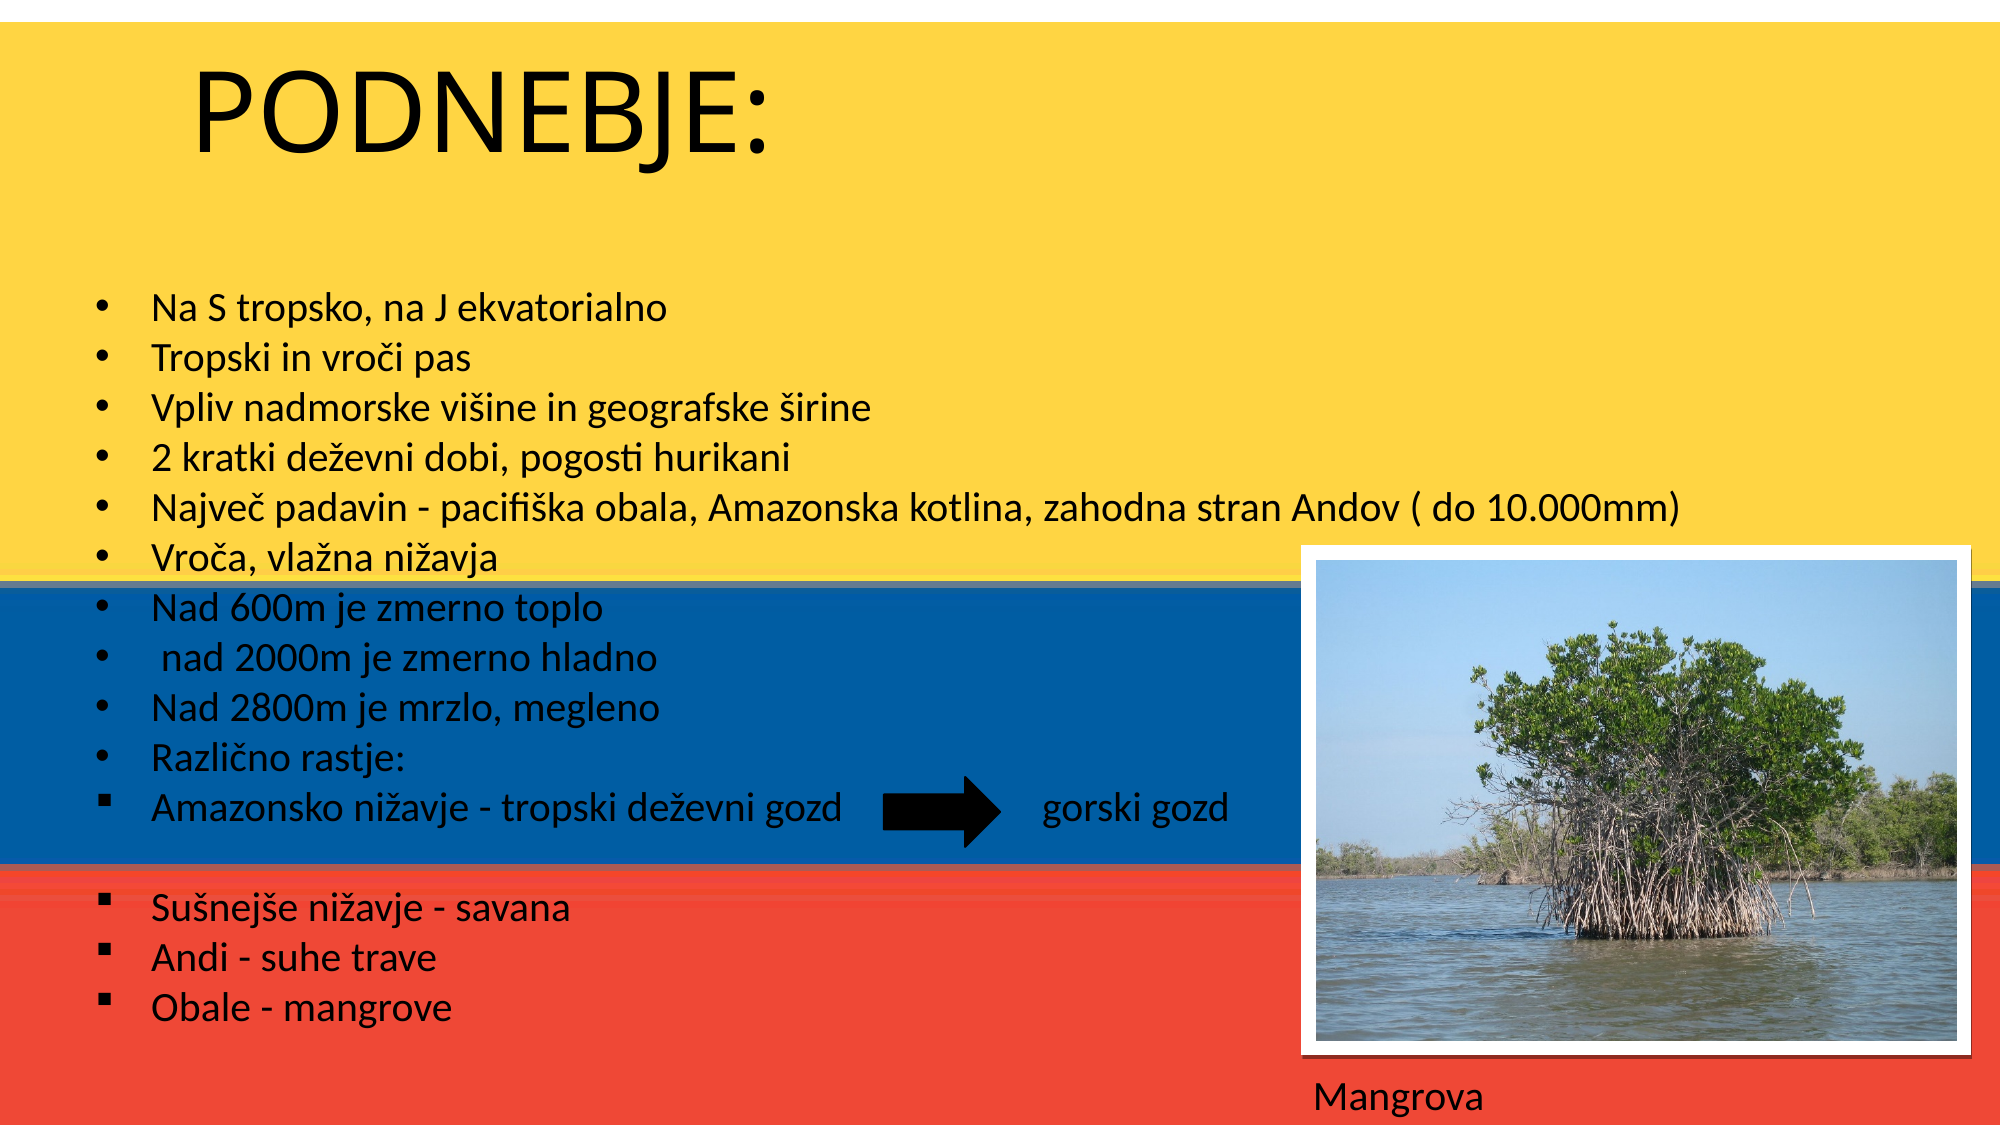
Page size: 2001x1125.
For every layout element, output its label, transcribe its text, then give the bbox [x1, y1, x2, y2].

title PODNEBJE: [174, 0, 1825, 249]
picture [1315, 559, 1957, 1041]
text_box [883, 777, 1001, 847]
text_box Sušnejše nižavje - savana Andi - suhe trave Obale - mangrove [80, 872, 1447, 1125]
text_box Mangrova [1298, 1061, 1944, 1125]
picture [0, 22, 2000, 1125]
text_box Na S tropsko, na J ekvatorialno Tropski in vroči pas Vpliv nadmorske višine in geografske širine 2 kratki deževni dobi, pogosti hurikani Največ padavin - pacifiška obala, Amazonska kotlina, zahodna stran Andov ( do 10.000mm) Vroča, vlažna nižavja Nad 600m je zmerno toplo nad 2000m je zmerno hladno Nad 2800m je mrzlo, megleno Različno rastje: Amazonsko nižavje - tropski deževni gozd gorski gozd [80, 272, 1972, 872]
